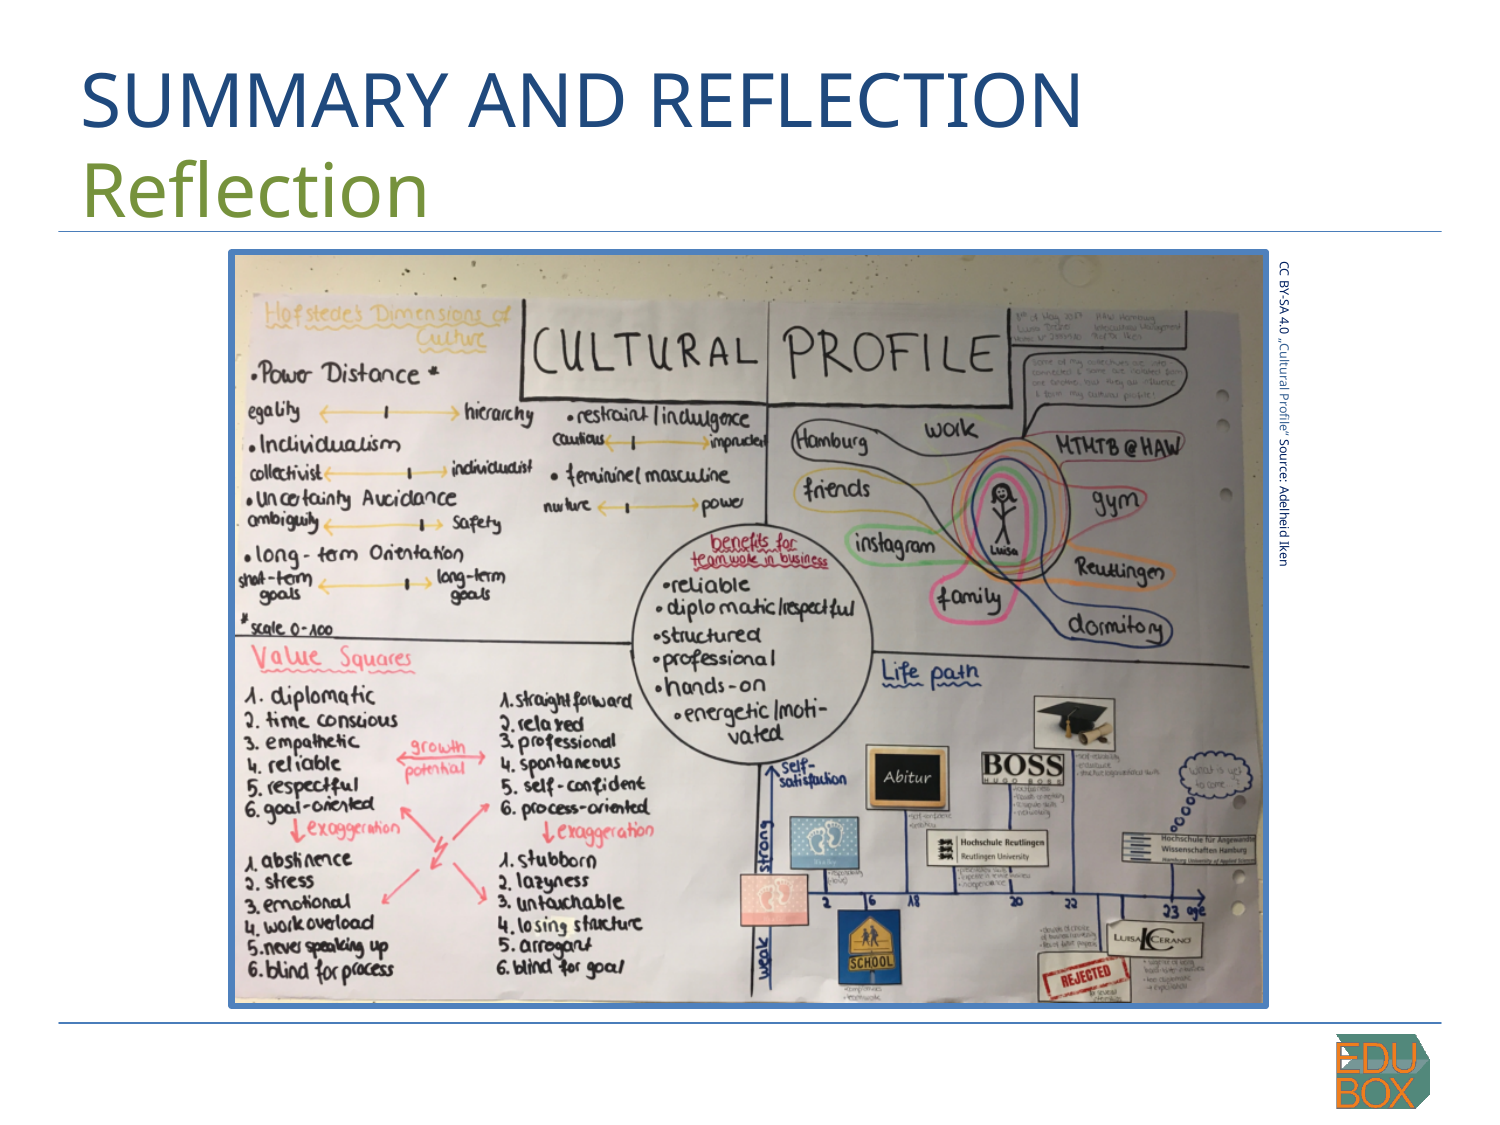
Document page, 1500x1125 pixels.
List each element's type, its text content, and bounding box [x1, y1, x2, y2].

list Reflection [64, 127, 1040, 247]
title SUMMARY AND REFLECTION [64, 42, 1500, 153]
text_box CC BY-SA 4.0 „Cultural Profile“ Source: Adelheid Iken [1267, 246, 1300, 995]
picture [1328, 1028, 1437, 1114]
picture [234, 255, 1263, 1003]
